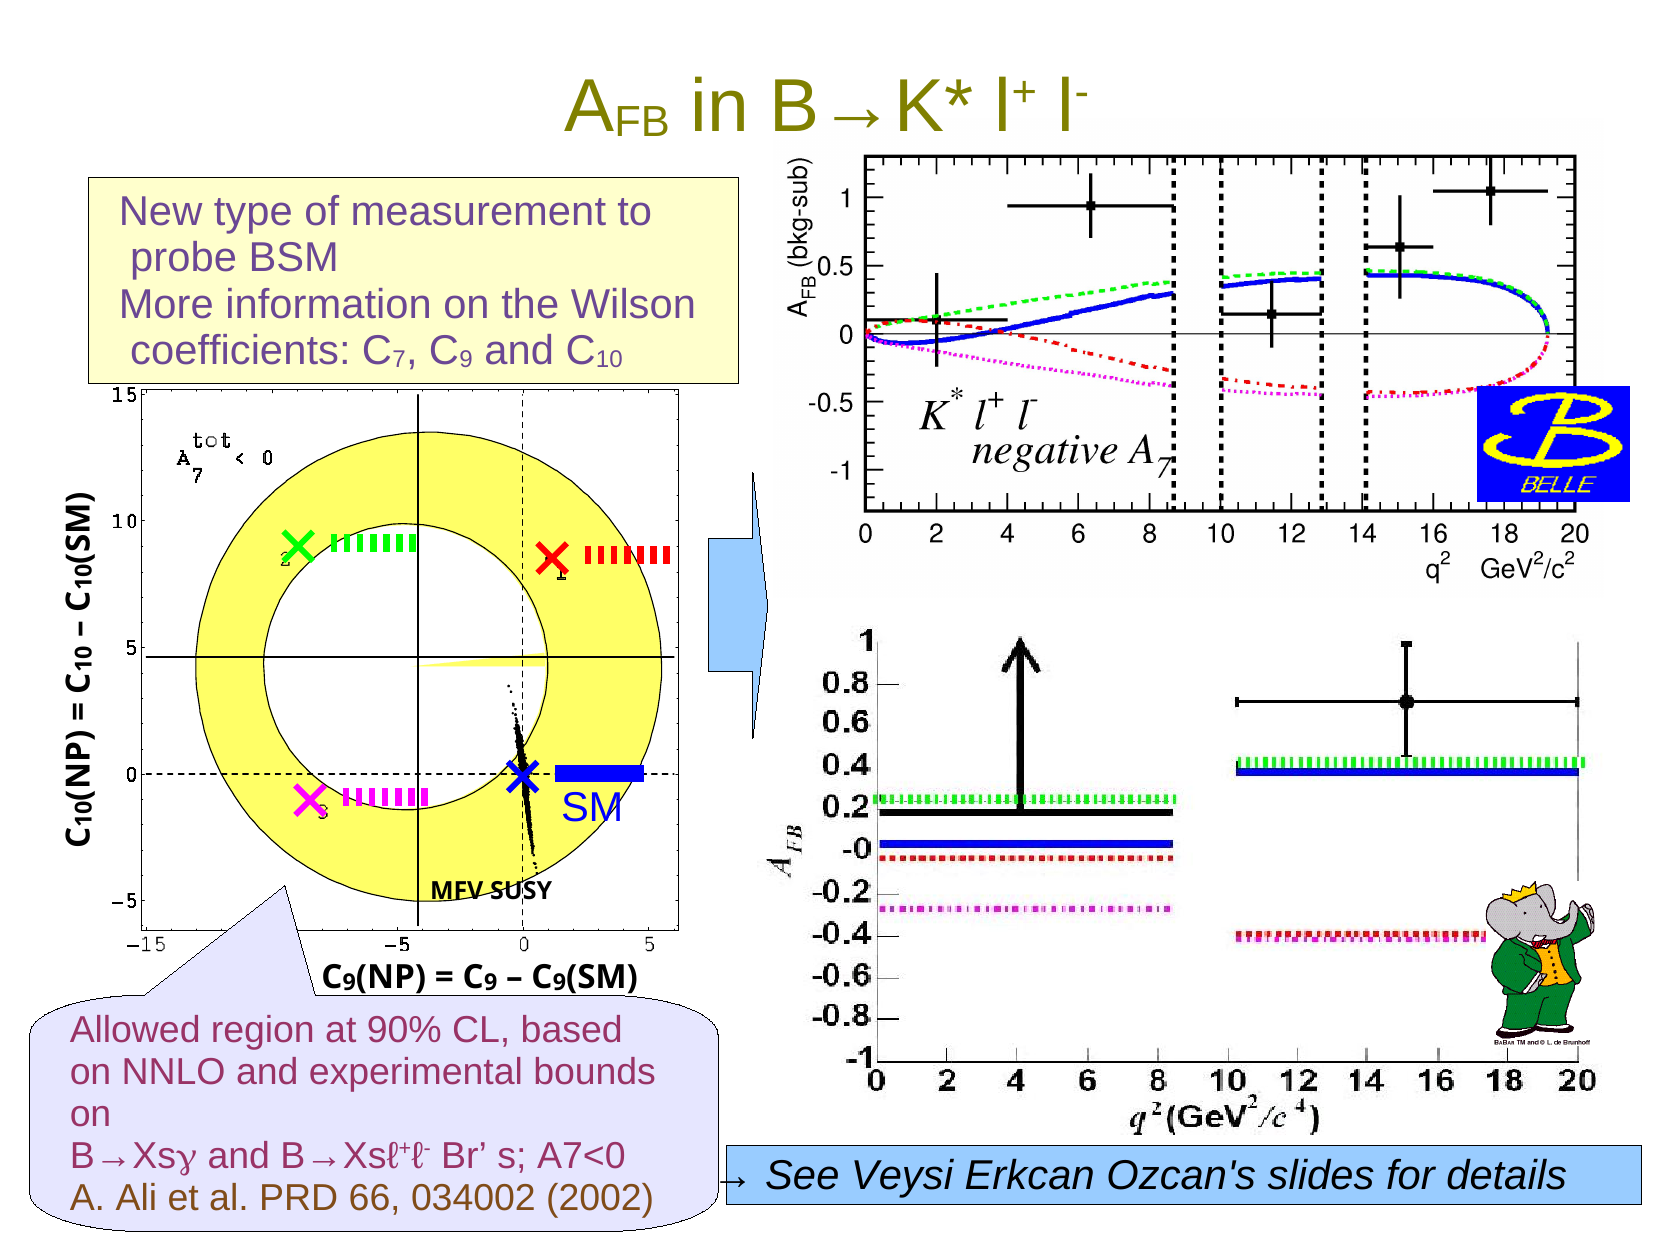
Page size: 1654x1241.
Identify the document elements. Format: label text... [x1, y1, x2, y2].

text_box MFV SUSY [415, 863, 576, 911]
text_box [719, 1137, 1654, 1168]
text_box C9(NP) = C9 – C9(SM) [306, 943, 672, 1009]
text_box [708, 472, 768, 739]
text_box → See Veysi Erkcan Ozcan's slides for details [726, 1145, 1642, 1205]
picture [29, 383, 680, 1032]
text_box New type of measurement to probe BSM More information on the Wilson coefficients: C7, C9 and C10 [88, 177, 739, 384]
text_box C10(NP) = C10 – C10(SM) [45, 462, 110, 864]
picture [773, 118, 1630, 599]
text_box Allowed region at 90% CL, based on NNLO and experimental bounds on B→Xs and B→Xsℓ+ℓ- Br’ s; A7<0 A. Ali et al. PRD 66, 034002 (2002) [29, 885, 719, 1232]
text_box SM [543, 773, 642, 841]
title AFB in B→K* l+ l- [82, 2, 1571, 210]
picture [711, 625, 1634, 1137]
